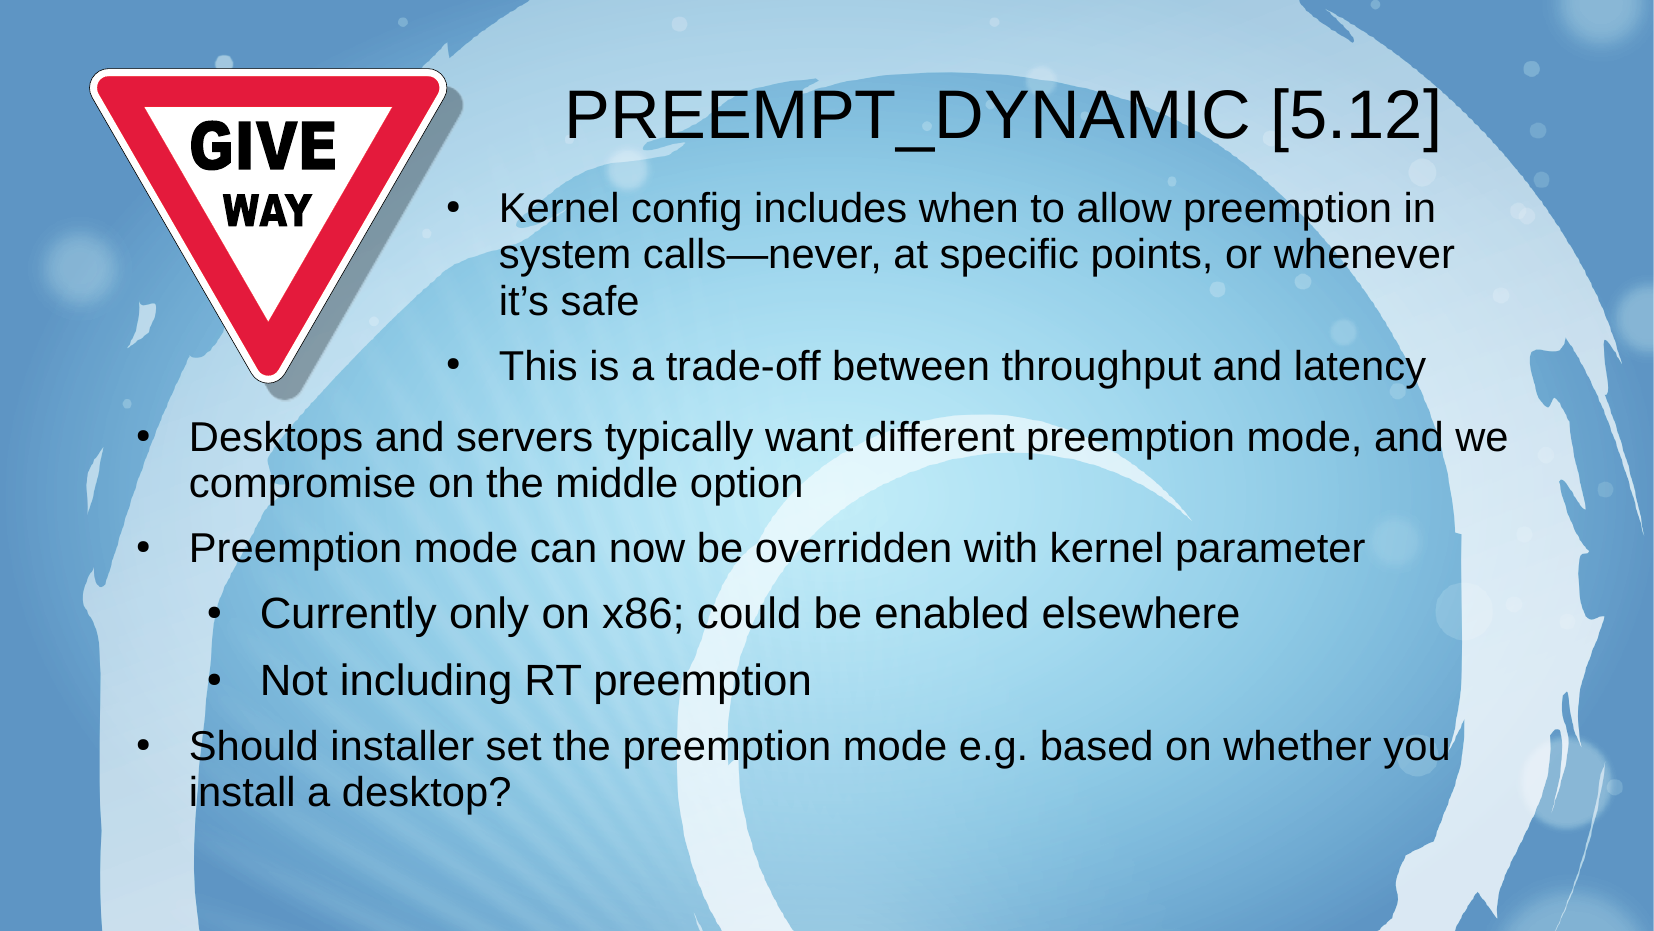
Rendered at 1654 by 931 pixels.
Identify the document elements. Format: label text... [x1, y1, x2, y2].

picture [0, 0, 1654, 931]
text_box Kernel config includes when to allow preemption in system calls—never, at specific points, or whenever it’s safe This is a trade-off between throughput and latency [413, 177, 1506, 414]
title PREEMPT_DYNAMIC [5.12] [472, 37, 1536, 193]
list Desktops and servers typically want different preemption mode, and we compromise on the middle option Preemption mode can now be overridden with kernel parameter Currently only on x86; could be enabled elsewhere Not including RT preemption Should installer set the preemption mode e.g. based on whether you install a desktop? [118, 413, 1536, 832]
